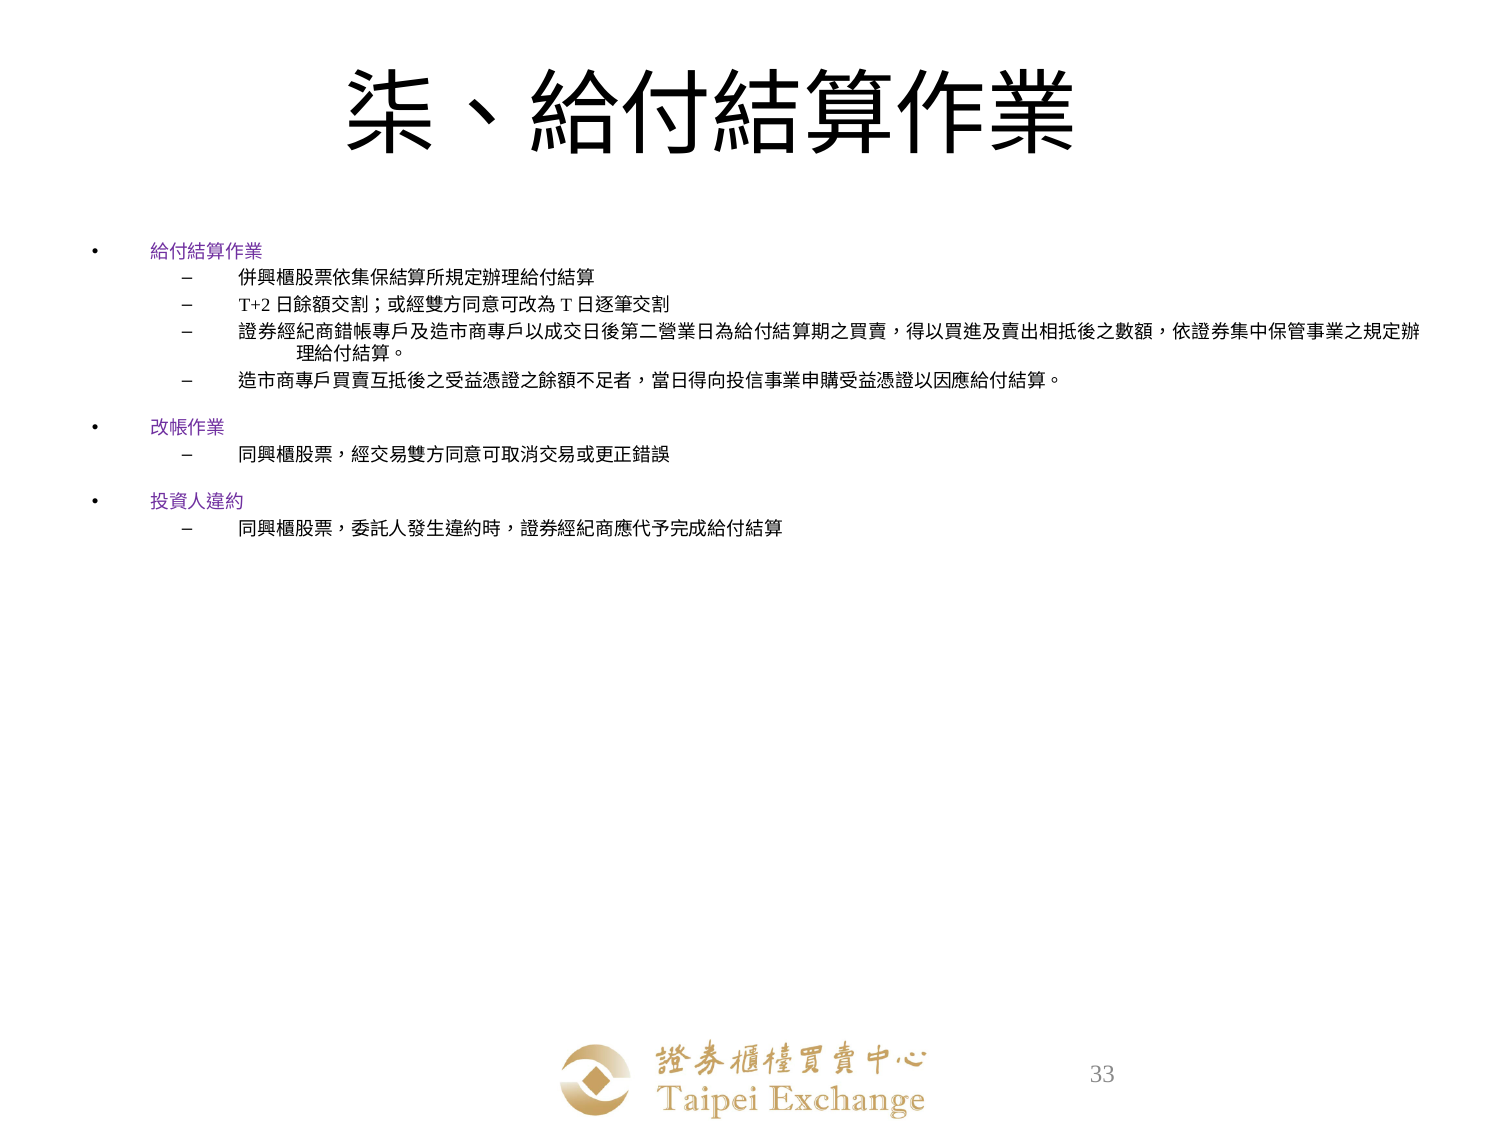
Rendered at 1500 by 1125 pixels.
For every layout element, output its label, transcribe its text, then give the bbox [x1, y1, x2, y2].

text_box [1074, 1042, 1426, 1103]
title 柒、給付結算作業 [64, 0, 1359, 218]
list 給付結算作業 併興櫃股票依集保結算所規定辦理給付結算 T+2日餘額交割；或經雙方同意可改為T日逐筆交割 證券經紀商錯帳專戶及造市商專戶以成交日後第二營業日為給付結算期之買賣，得以買進及賣出相抵後之數額，依證券集中保管事業之規定辦理給付結算。 造市商專戶買賣互抵後之受益憑證之餘額不足者，當日得向投信事業申購受益憑證以因應給付結算。 改帳作業 同興櫃股票，經交易雙方同意可取消交易或更正錯誤 投資人違約 同興櫃股票，委託人發生違約時，證券經紀商應代予完成給付結算 [76, 231, 1436, 1083]
